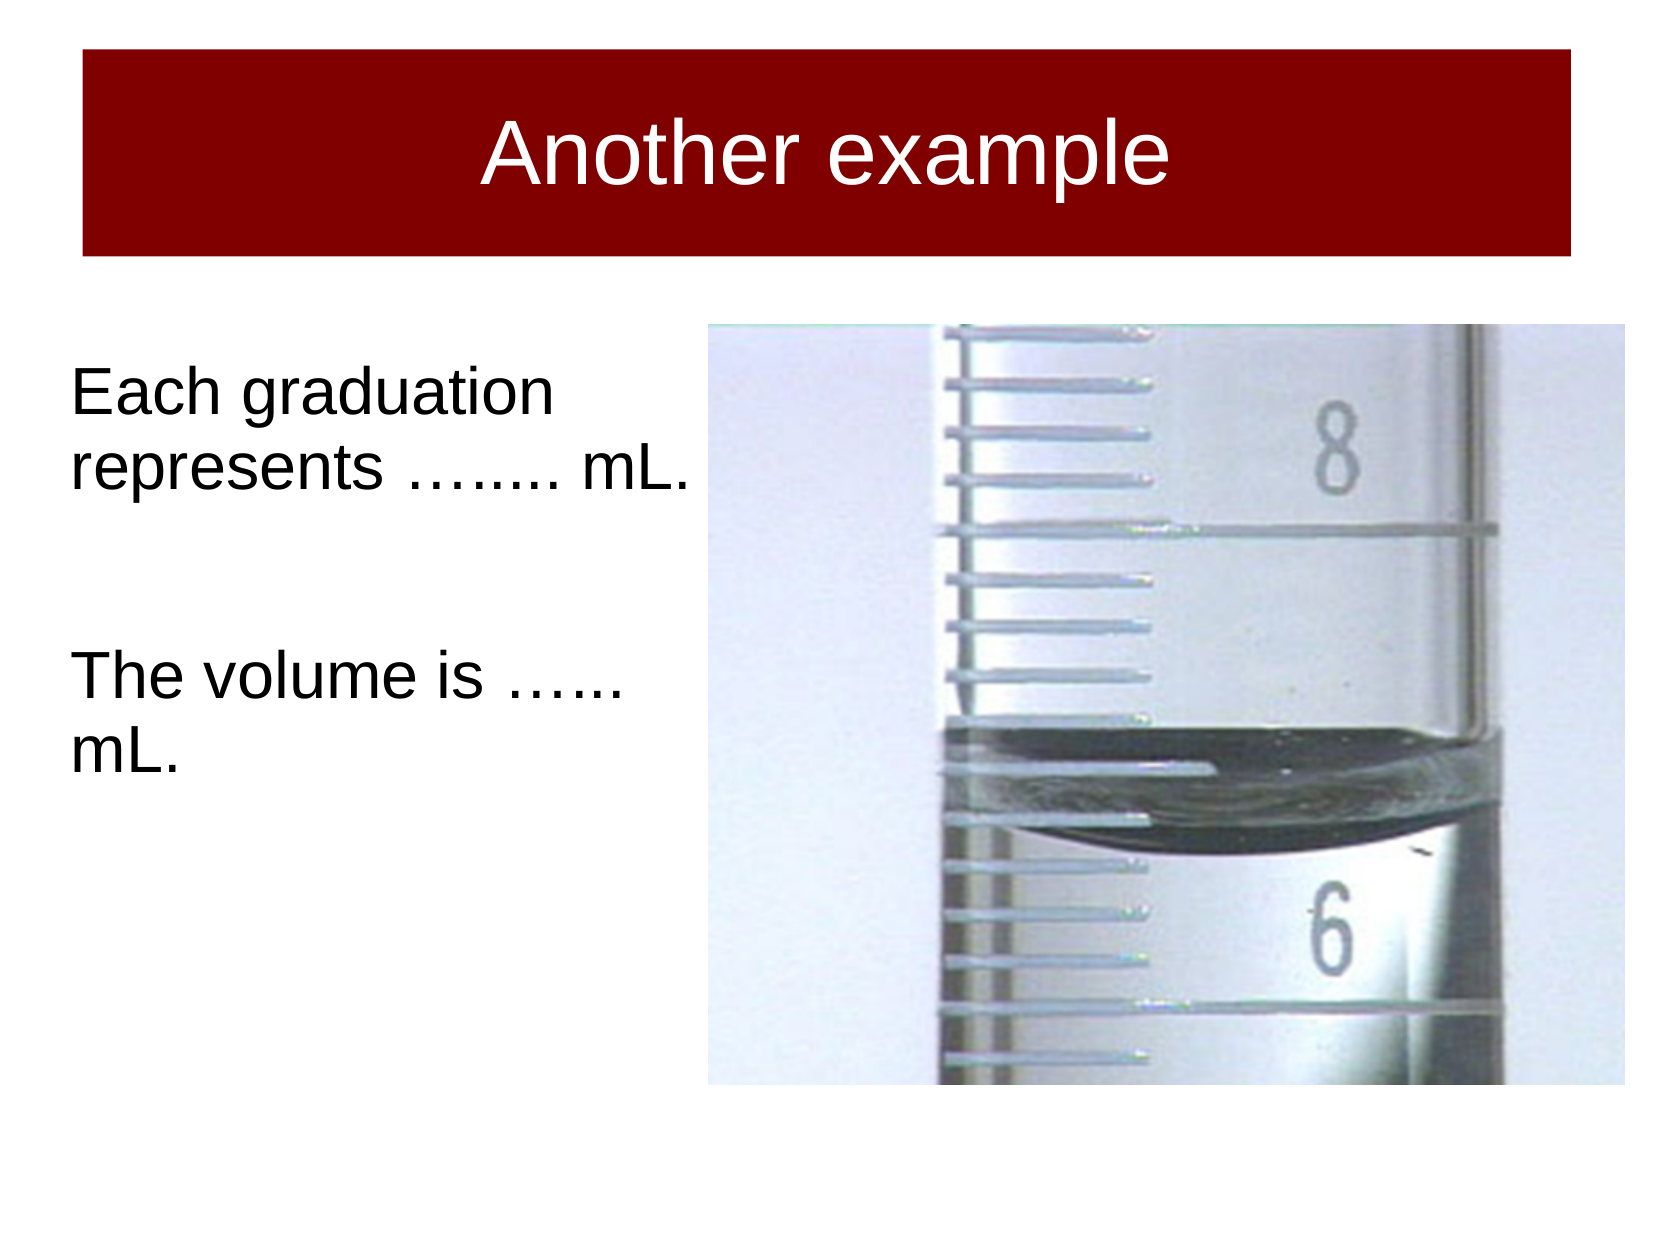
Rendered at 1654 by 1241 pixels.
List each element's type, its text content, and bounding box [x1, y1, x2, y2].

title Another example [82, 49, 1571, 257]
list Each graduation represents …..... mL. The volume is …... mL. [0, 354, 708, 827]
picture [708, 324, 1625, 1085]
